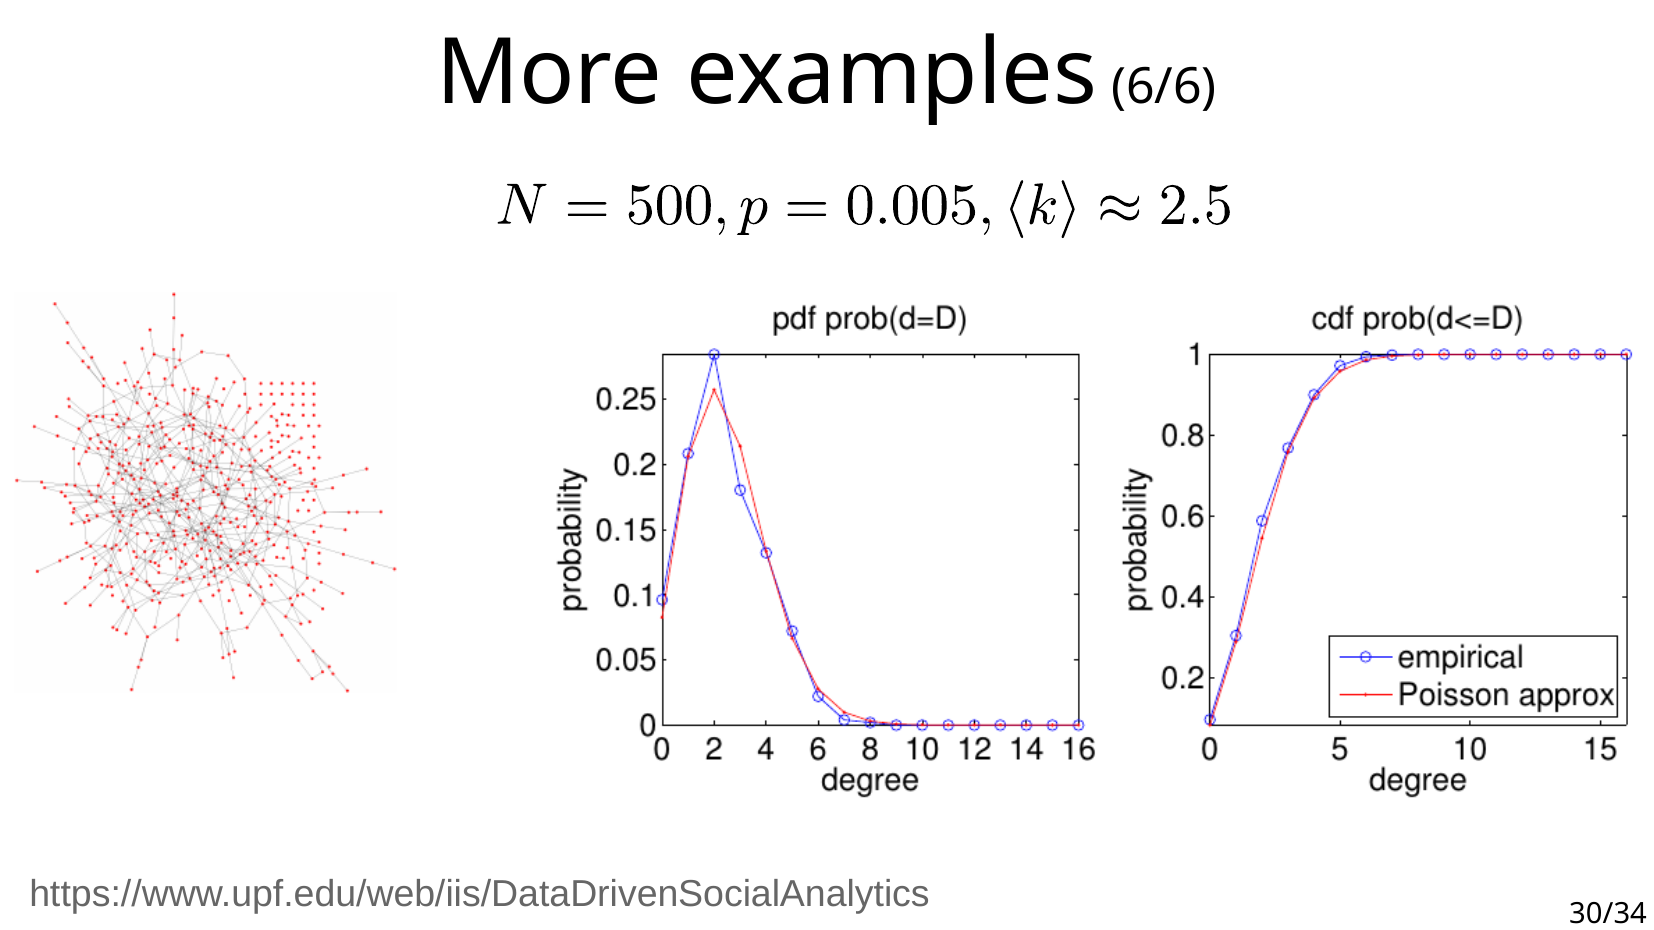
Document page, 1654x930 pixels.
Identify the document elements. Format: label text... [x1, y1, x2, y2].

text_box https://www.upf.edu/web/iis/DataDrivenSocialAnalytics [14, 864, 1051, 922]
title More examples (6/6) [82, 1, 1571, 135]
picture [0, 269, 1653, 814]
text_box [495, 180, 1233, 239]
